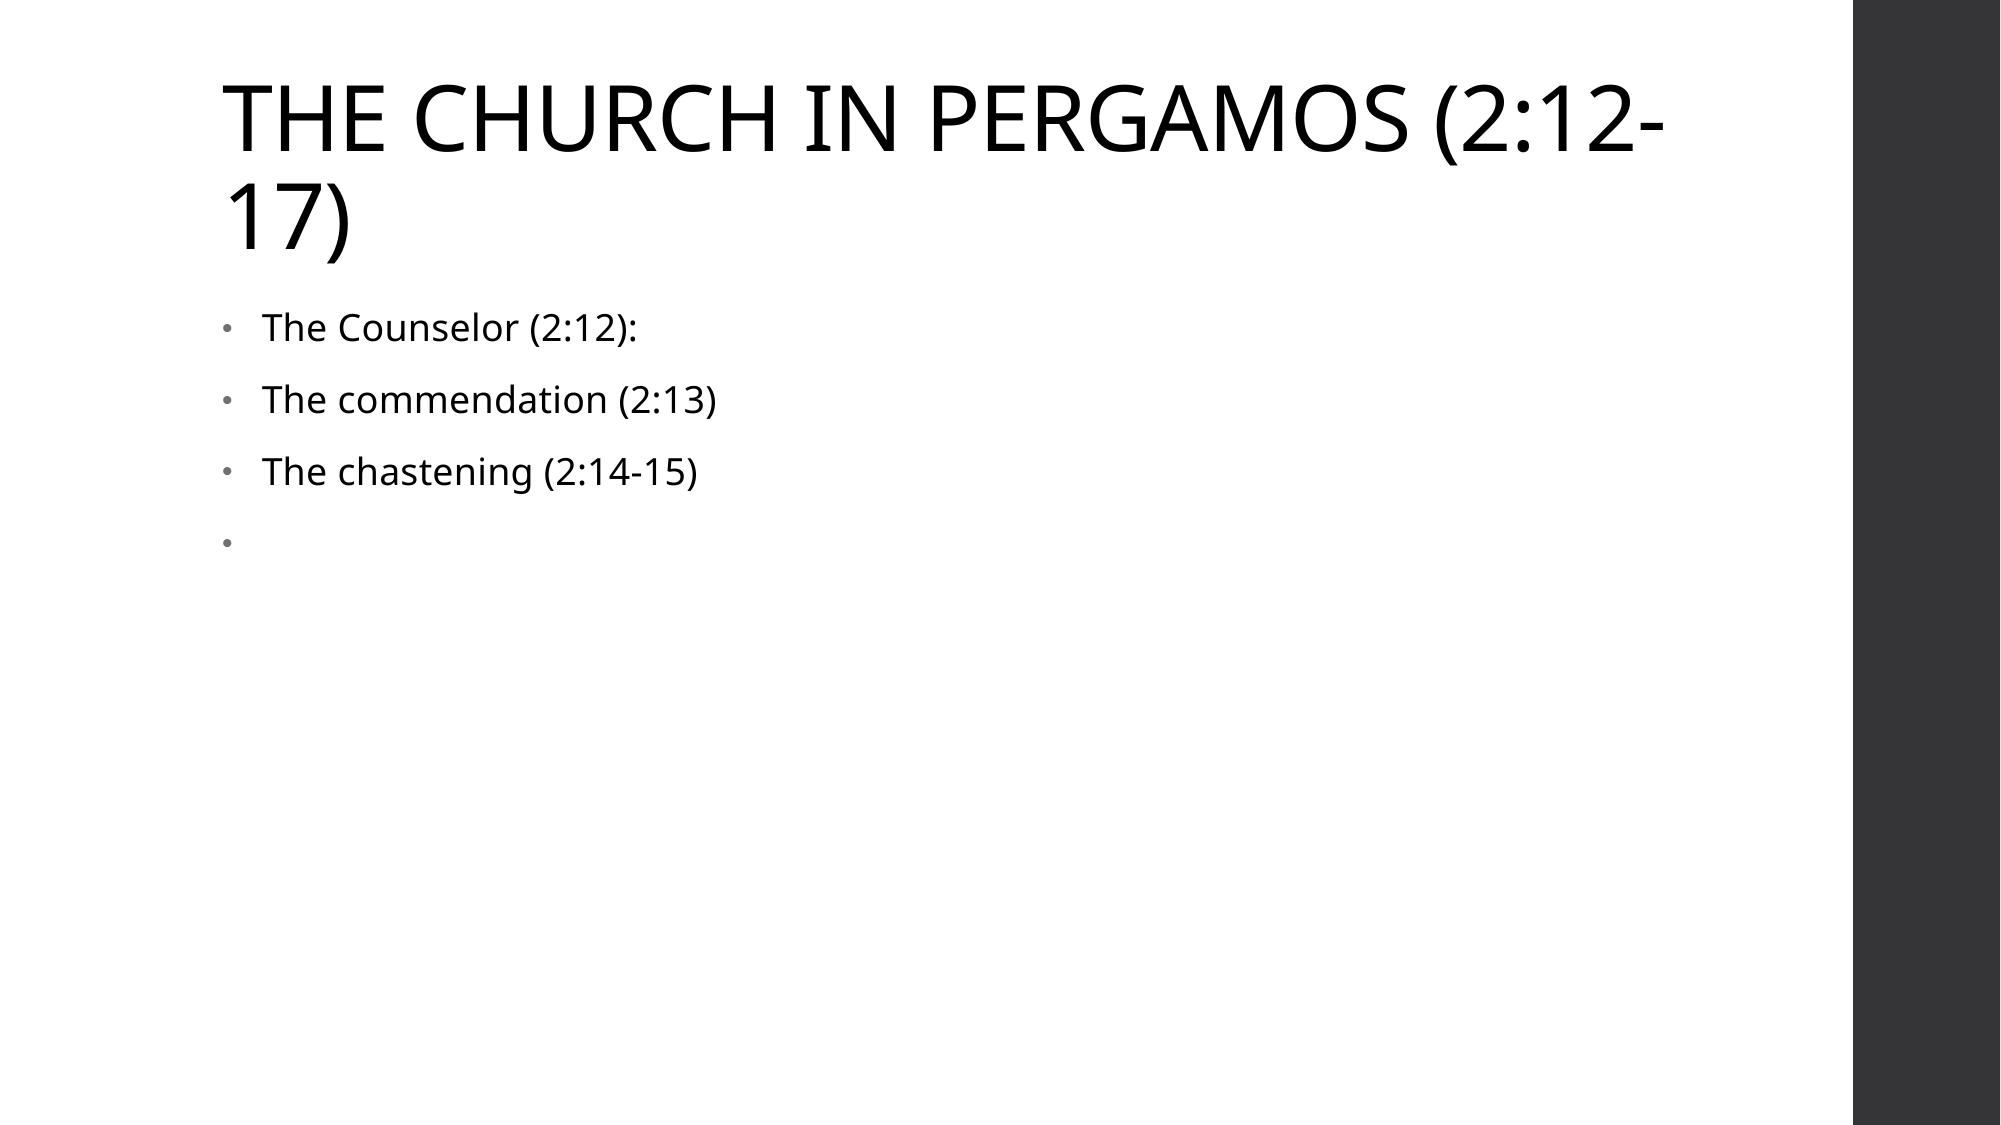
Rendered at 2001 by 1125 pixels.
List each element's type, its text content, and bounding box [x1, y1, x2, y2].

list The Counselor (2:12): The commendation (2:13) The chastening (2:14-15) [206, 299, 1617, 1014]
title THE CHURCH IN PERGAMOS (2:12-17) [206, 60, 1797, 278]
